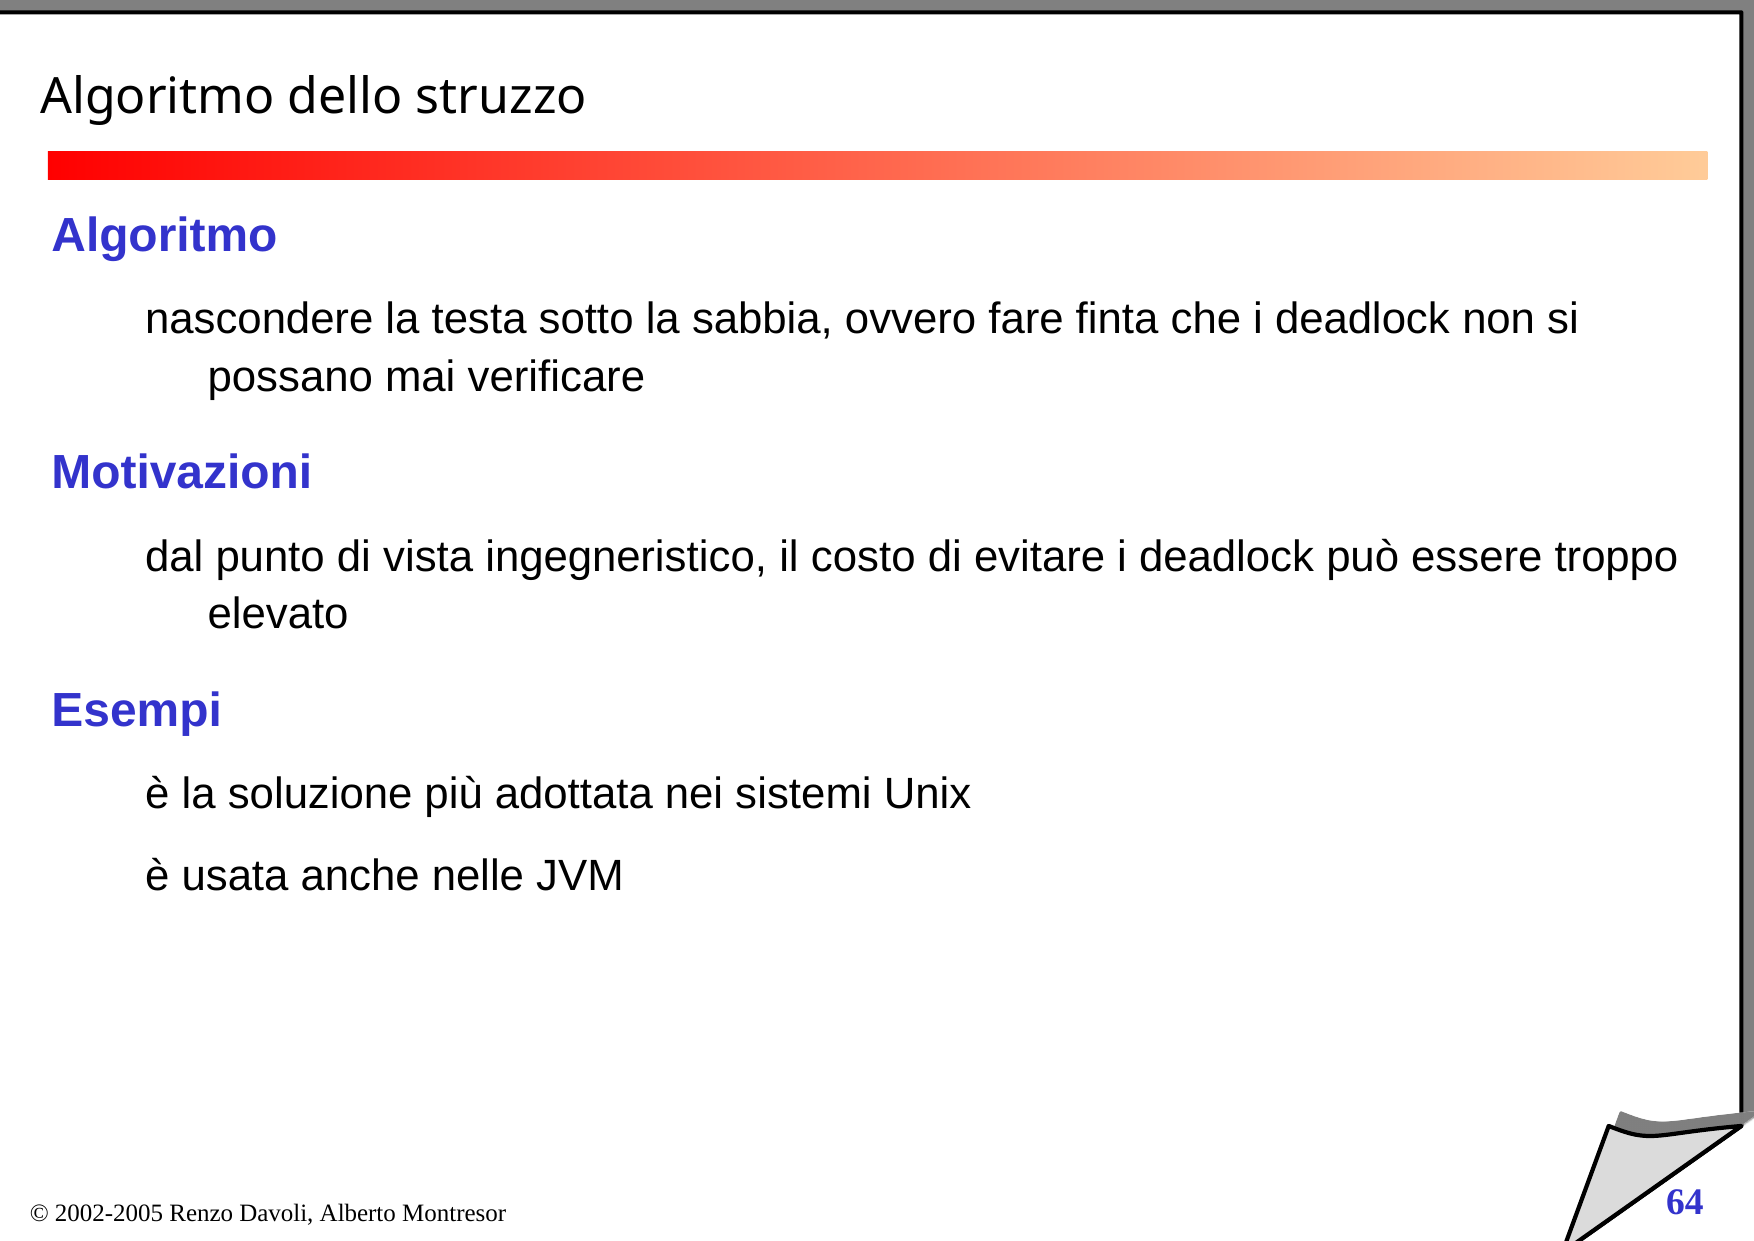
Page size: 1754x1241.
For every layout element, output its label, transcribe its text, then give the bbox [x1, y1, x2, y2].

title Algoritmo dello struzzo [40, 49, 1714, 144]
text_box q [750, 152, 754, 179]
list Algoritmo nascondere la testa sotto la sabbia, ovvero fare finta che i deadlock non si possano mai verificare Motivazioni dal punto di vista ingegneristico, il costo di evitare i deadlock può essere troppo elevato Esempi è la soluzione più adottata nei sistemi Unix è usata anche nelle JVM [51, 206, 1689, 970]
